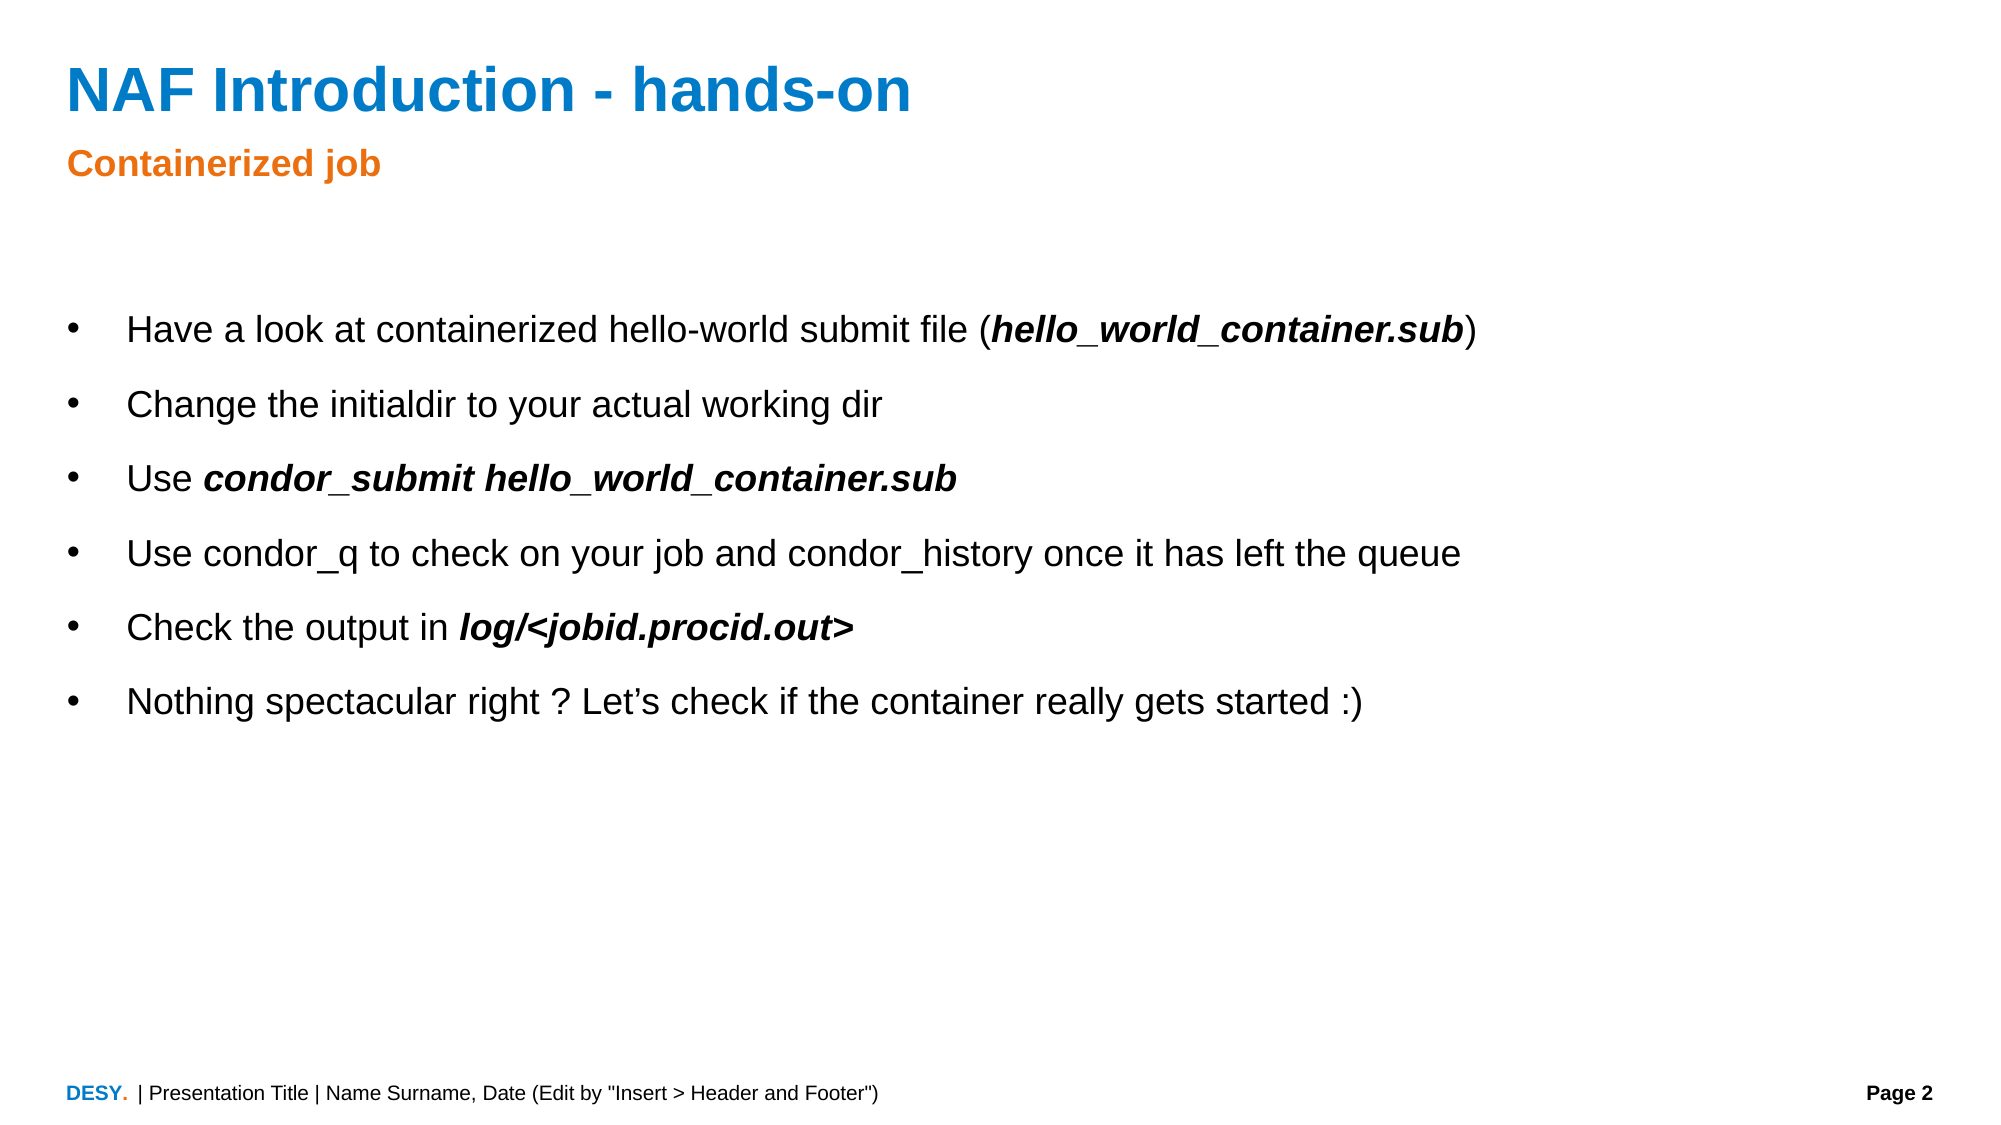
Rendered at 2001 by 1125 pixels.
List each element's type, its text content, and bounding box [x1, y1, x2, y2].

title NAF Introduction - hands-on [66, 57, 1933, 132]
list Have a look at containerized hello-world submit file (hello_world_container.sub) Change the initialdir to your actual working dir Use condor_submit hello_world_container.sub Use condor_q to check on your job and condor_history once it has left the queue Check the output in log/<jobid.procid.out> Nothing spectacular right ? Let’s check if the container really gets started :) [66, 230, 1890, 1053]
footer | Presentation Title | Name Surname, Date (Edit by "Insert > Header and Footer") [137, 1079, 1762, 1111]
list Containerized job [66, 134, 1933, 197]
